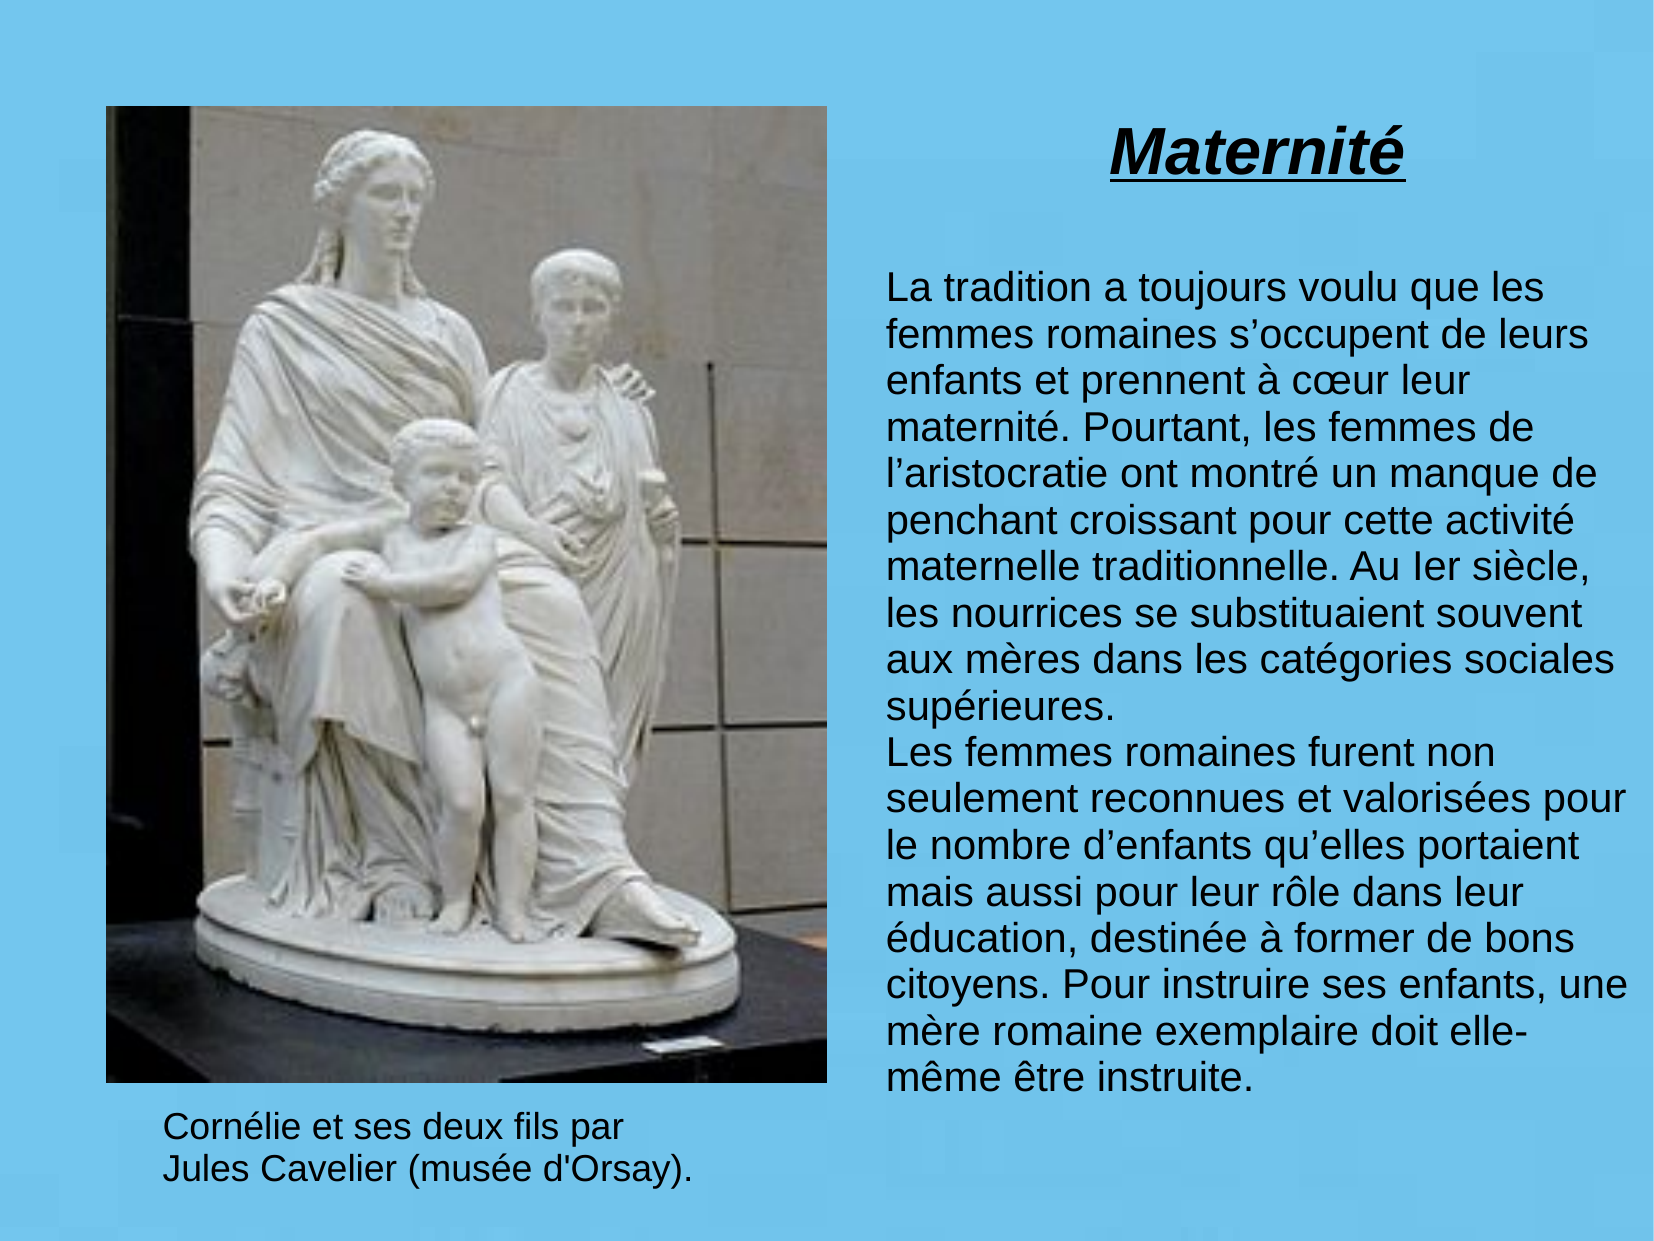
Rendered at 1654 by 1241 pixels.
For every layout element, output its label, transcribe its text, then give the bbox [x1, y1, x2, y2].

subtitle Maternité La tradition a toujours voulu que les femmes romaines s’occupent de leurs enfants et prennent à cœur leur maternité. Pourtant, les femmes de l’aristocratie ont montré un manque de penchant croissant pour cette activité maternelle traditionnelle. Au Ier siècle, les nourrices se substituaient souvent aux mères dans les catégories sociales supérieures. Les femmes romaines furent non seulement reconnues et valorisées pour le nombre d’enfants qu’elles portaient mais aussi pour leur rôle dans leur éducation, destinée à former de bons citoyens. Pour instruire ses enfants, une mère romaine exemplaire doit elle-même être instruite. [885, 47, 1630, 1168]
picture [0, 0, 1654, 1241]
text_box Cornélie et ses deux fils par Jules Cavelier (musée d'Orsay). [147, 1098, 733, 1198]
